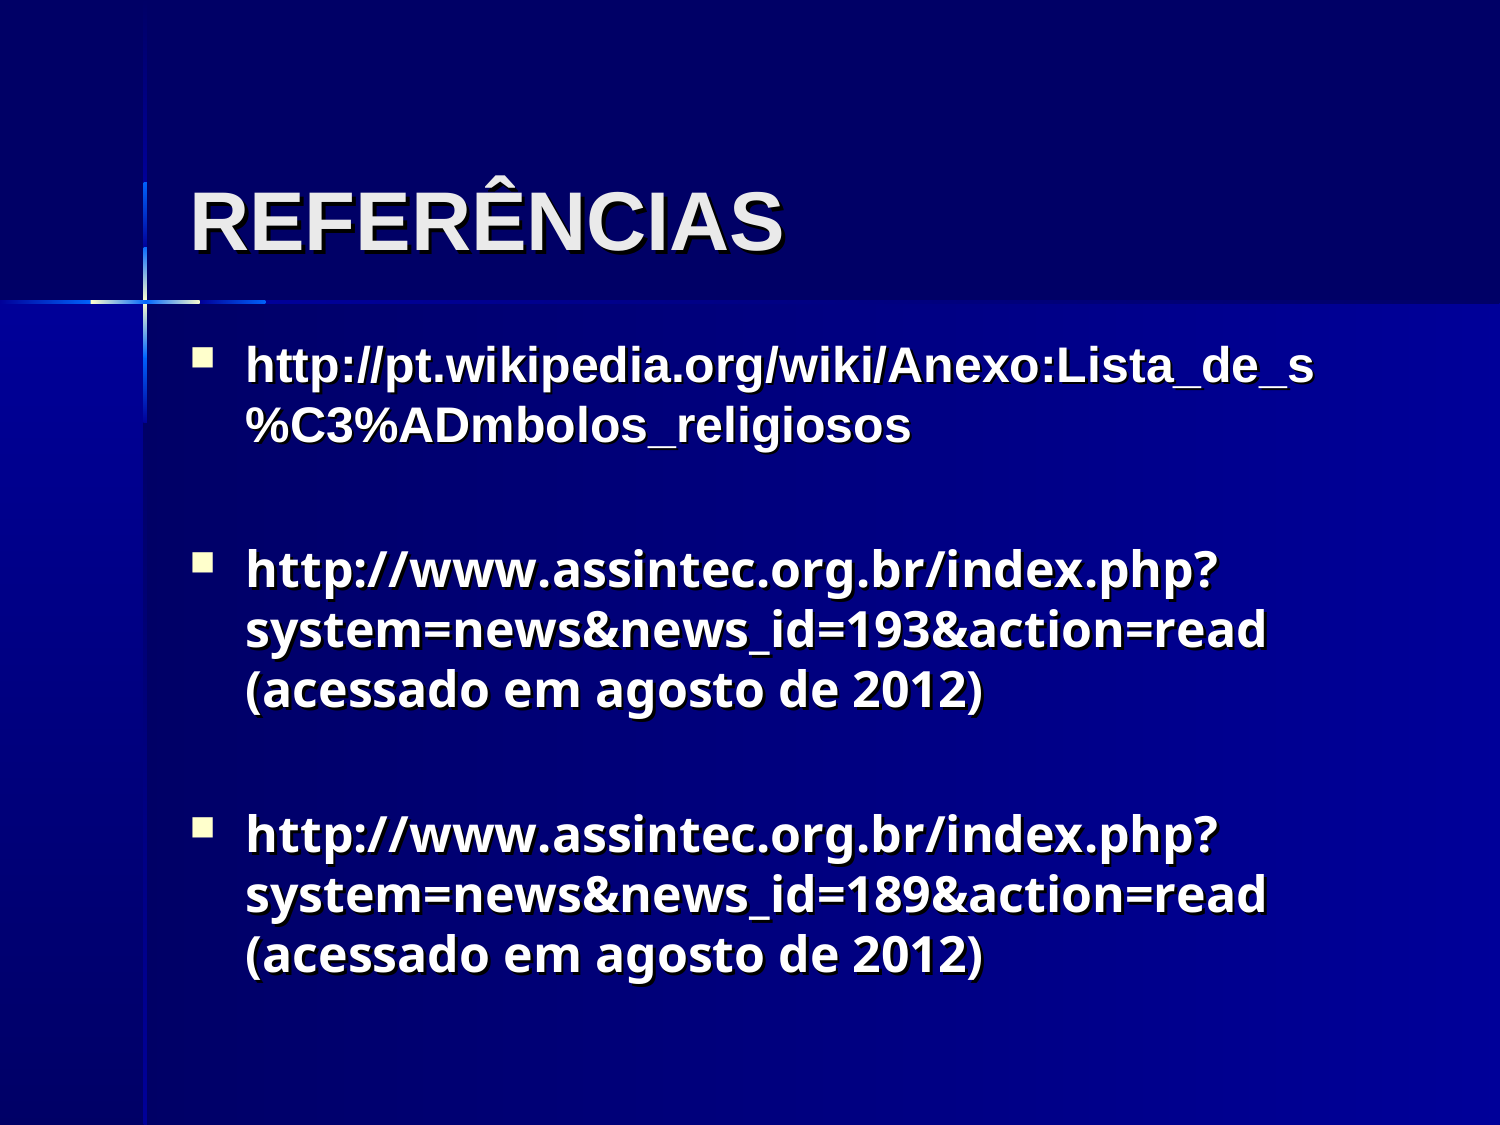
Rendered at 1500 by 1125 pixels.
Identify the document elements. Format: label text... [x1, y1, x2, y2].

title REFERÊNCIAS [174, 49, 1413, 285]
list http://pt.wikipedia.org/wiki/Anexo:Lista_de_s%C3%ADmbolos_religiosos http://www.assintec.org.br/index.php?system=news&news_id=193&action=read (acessado em agosto de 2012) http://www.assintec.org.br/index.php?system=news&news_id=189&action=read (acessado em agosto de 2012) [174, 324, 1413, 1000]
